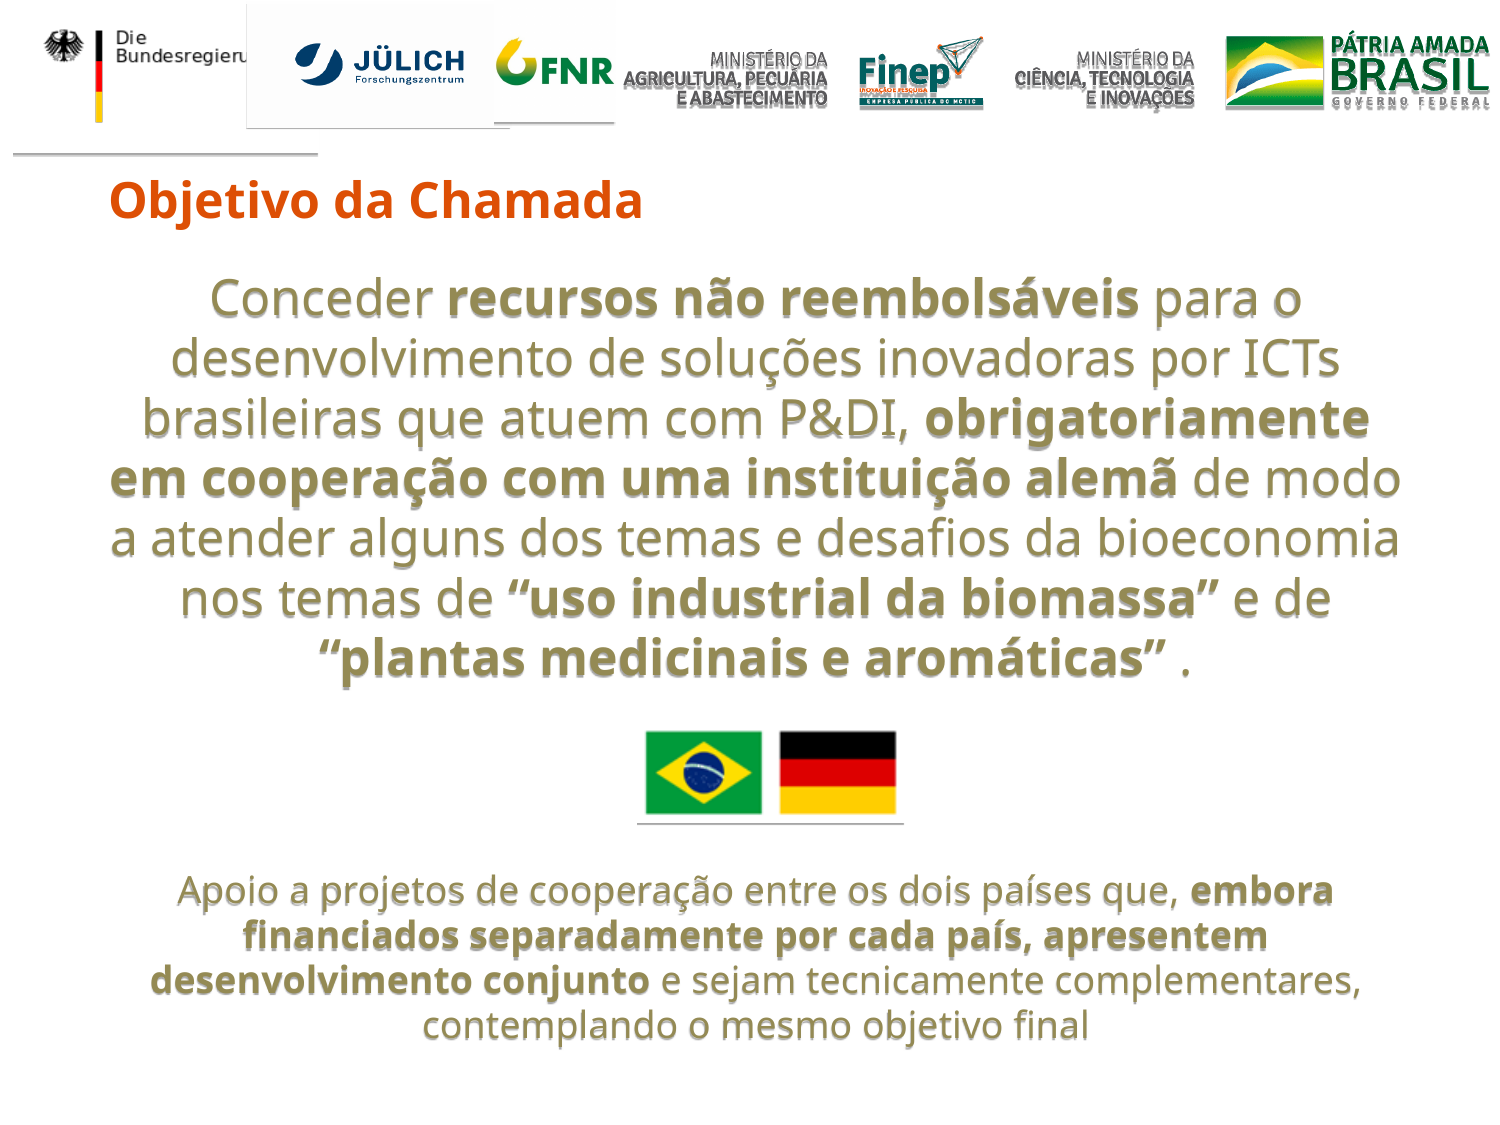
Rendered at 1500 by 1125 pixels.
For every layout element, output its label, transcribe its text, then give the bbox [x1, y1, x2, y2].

title Conceder recursos não reembolsáveis para o desenvolvimento de soluções inovadoras por ICTs brasileiras que atuem com P&DI, obrigatoriamente em cooperação com uma instituição alemã de modo a atender alguns dos temas e desafios da bioeconomia nos temas de “uso industrial da biomassa” e de “plantas medicinais e aromáticas” . Apoio a projetos de cooperação entre os dois países que, embora financiados separadamente por cada país, apresentem desenvolvimento conjunto e sejam tecnicamente complementares, contemplando o mesmo objetivo final [89, 258, 1424, 1054]
picture [13, 0, 1500, 153]
text_box Objetivo da Chamada [25, 137, 728, 259]
picture [637, 724, 906, 823]
